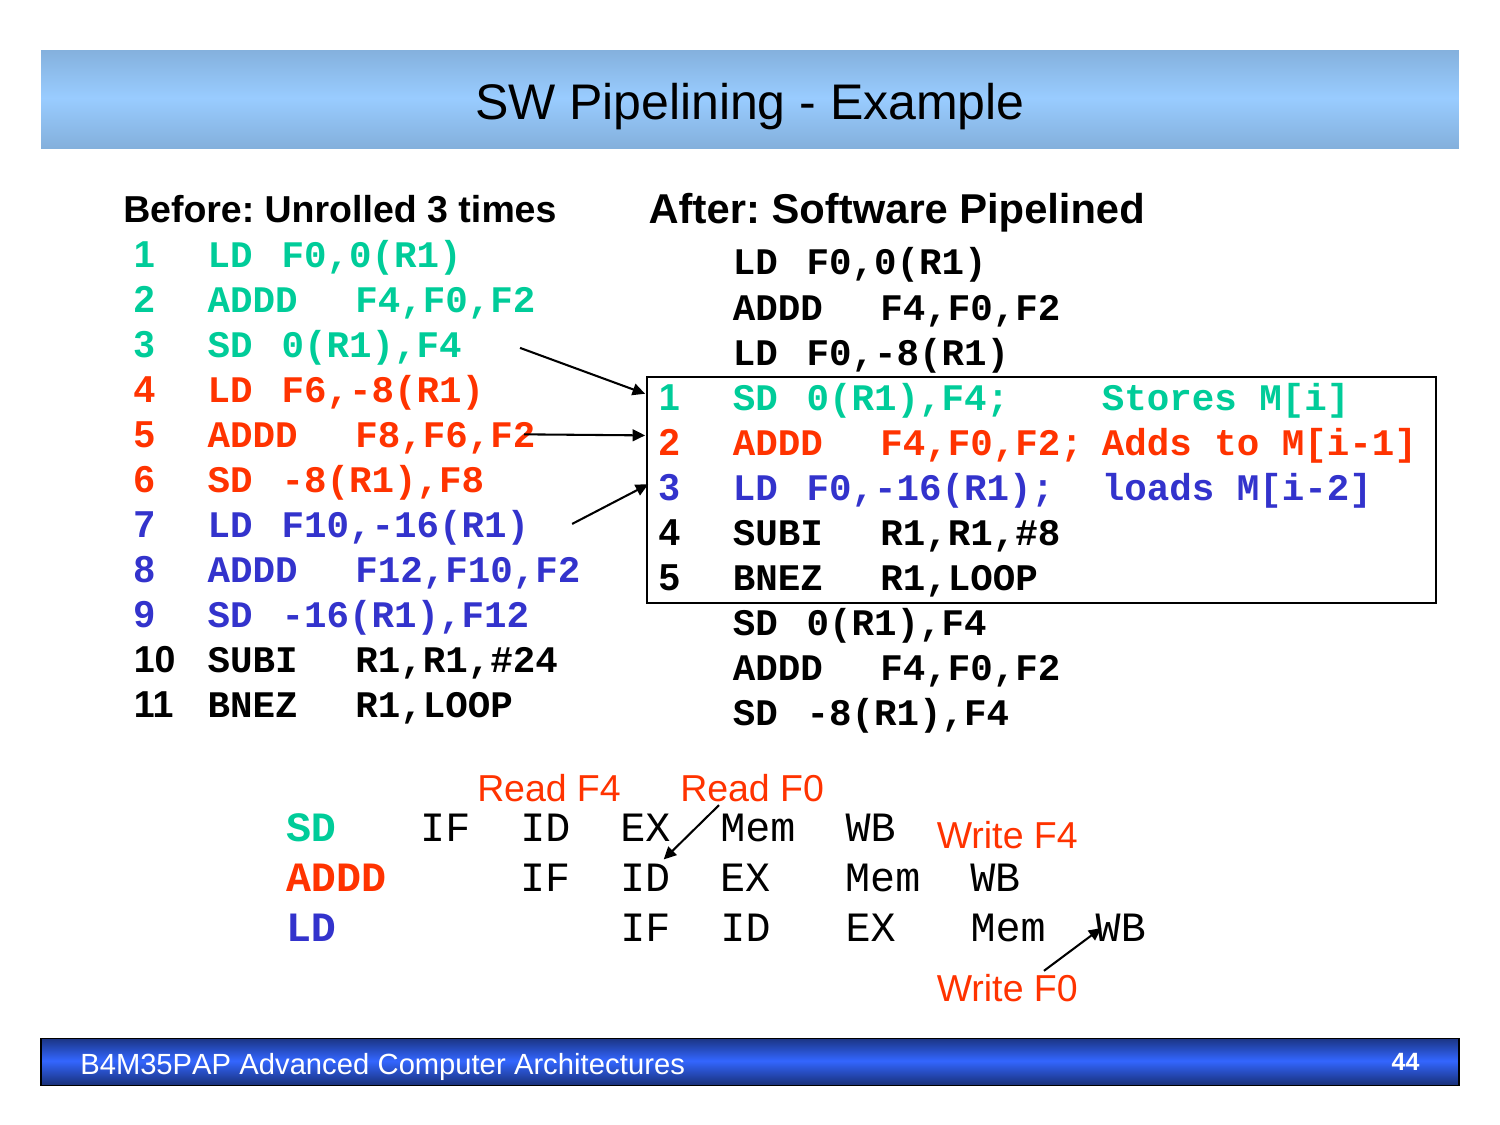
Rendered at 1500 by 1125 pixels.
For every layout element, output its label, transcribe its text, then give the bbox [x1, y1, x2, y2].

title SW Pipelining - Example [41, 50, 1459, 149]
text_box After: Software Pipelined LD F0,0(R1) ADDD F4,F0,F2 LD F0,-8(R1) 1 SD 0(R1),F4; Stores M[i] 2 ADDD F4,F0,F2; Adds to M[i-1] 3 LD F0,-16(R1); loads M[i-2] 4 SUBI R1,R1,#8 5 BNEZ R1,LOOP SD 0(R1),F4 ADDD F4,F0,F2 SD -8(R1),F4 [648, 378, 1435, 476]
text_box IF ID EX Mem WB IF ID EX Mem WB IF ID EX Mem WB [418, 792, 1218, 951]
text_box SD ADDD LD [271, 792, 418, 951]
text_box Read F4 [462, 756, 636, 817]
text_box Write F0 [922, 956, 1093, 1017]
text_box After: Software Pipelined LD F0,0(R1) ADDD F4,F0,F2 LD F0,-8(R1) 1 SD 0(R1),F4; Stores M[i] 2 ADDD F4,F0,F2; Adds to M[i-1] 3 LD F0,-16(R1); loads M[i-2] 4 SUBI R1,R1,#8 5 BNEZ R1,LOOP SD 0(R1),F4 ADDD F4,F0,F2 SD -8(R1),F4 [633, 180, 1491, 476]
text_box Read F0 [665, 756, 839, 817]
text_box Write F4 [922, 803, 1093, 864]
text_box Before: Unrolled 3 times 1 LD F0,0(R1) 2 ADDD F4,F0,F2 3 SD 0(R1),F4 4 LD F6,-8(R1) 5 ADDD F8,F6,F2 6 SD -8(R1),F8 7 LD F10,-16(R1) 8 ADDD F12,F10,F2 9 SD -16(R1),F12 10 SUBI R1,R1,#24 11 BNEZ R1,LOOP [108, 178, 657, 766]
